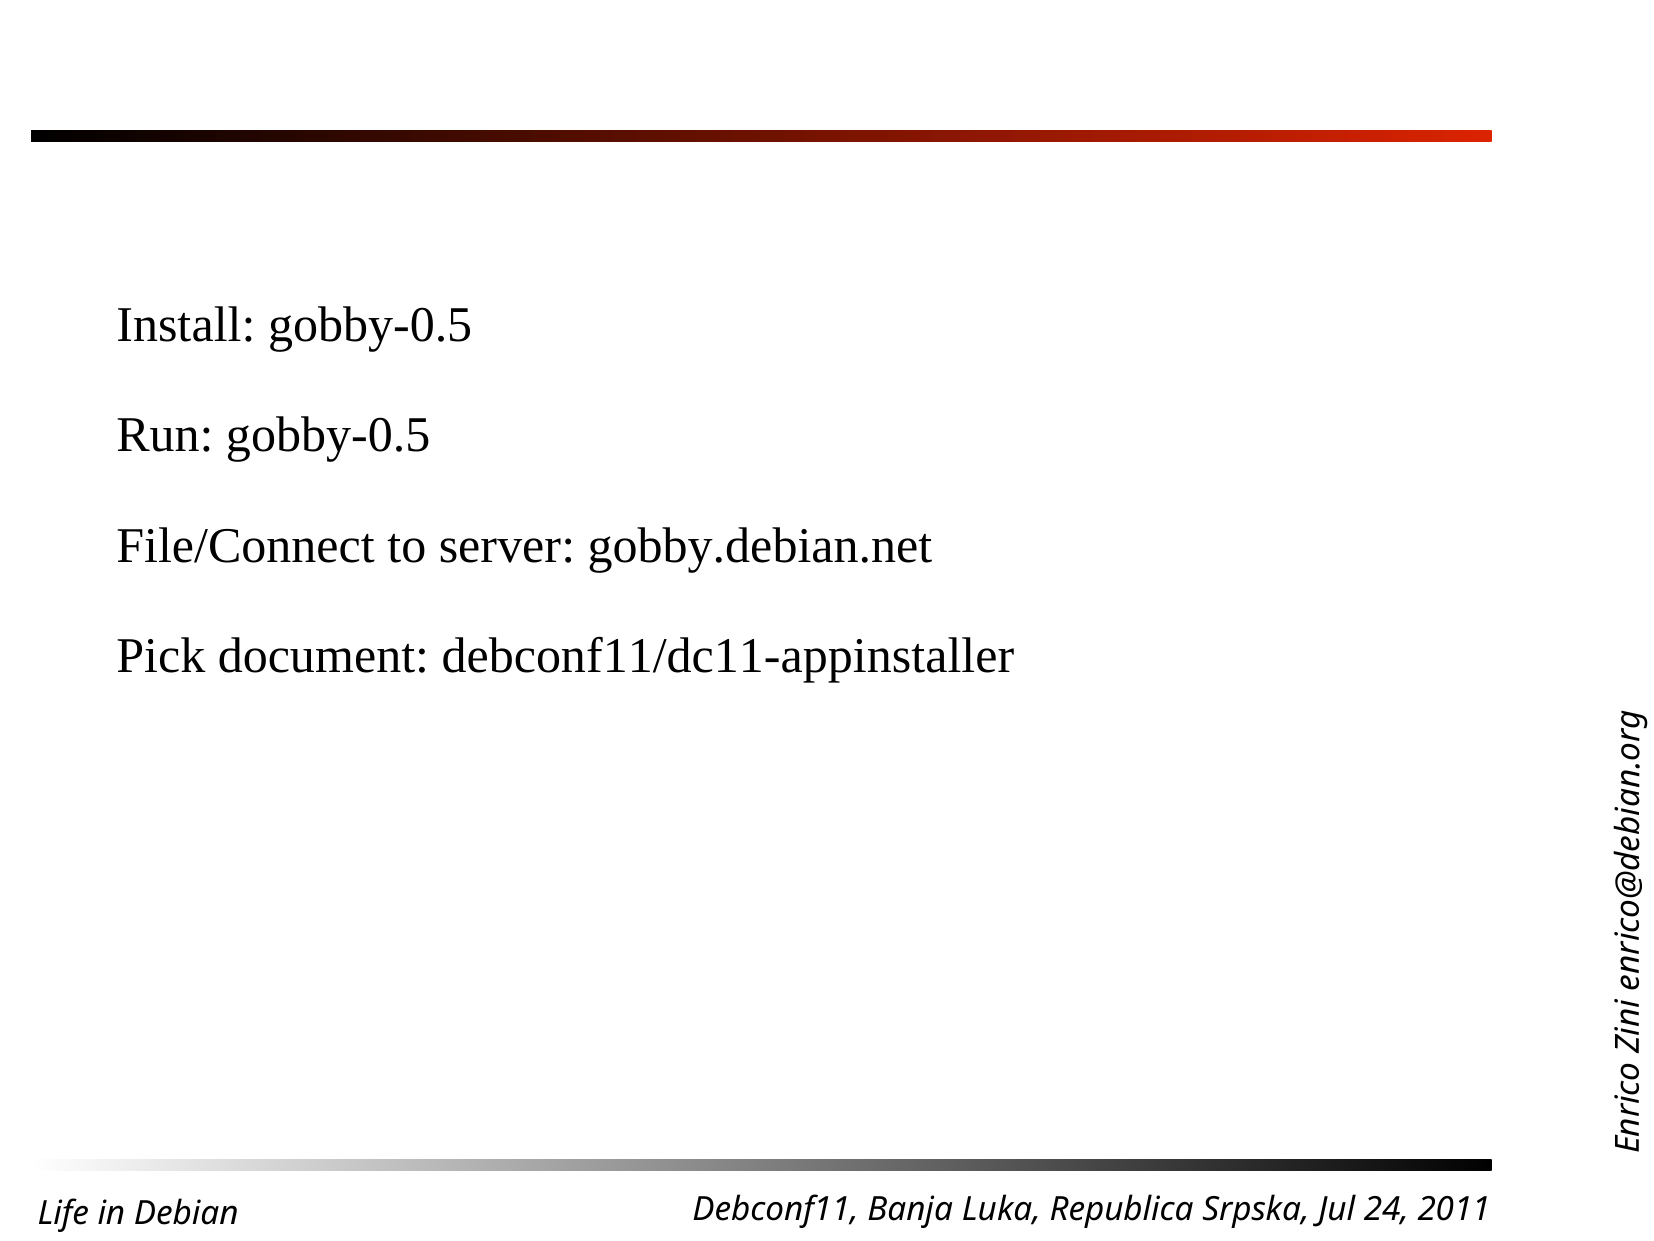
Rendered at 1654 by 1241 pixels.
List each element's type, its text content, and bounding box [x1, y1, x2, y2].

text_box Install: gobby-0.5 Run: gobby-0.5 File/Connect to server: gobby.debian.net Pick document: debconf11/dc11-appinstaller [116, 296, 1290, 684]
